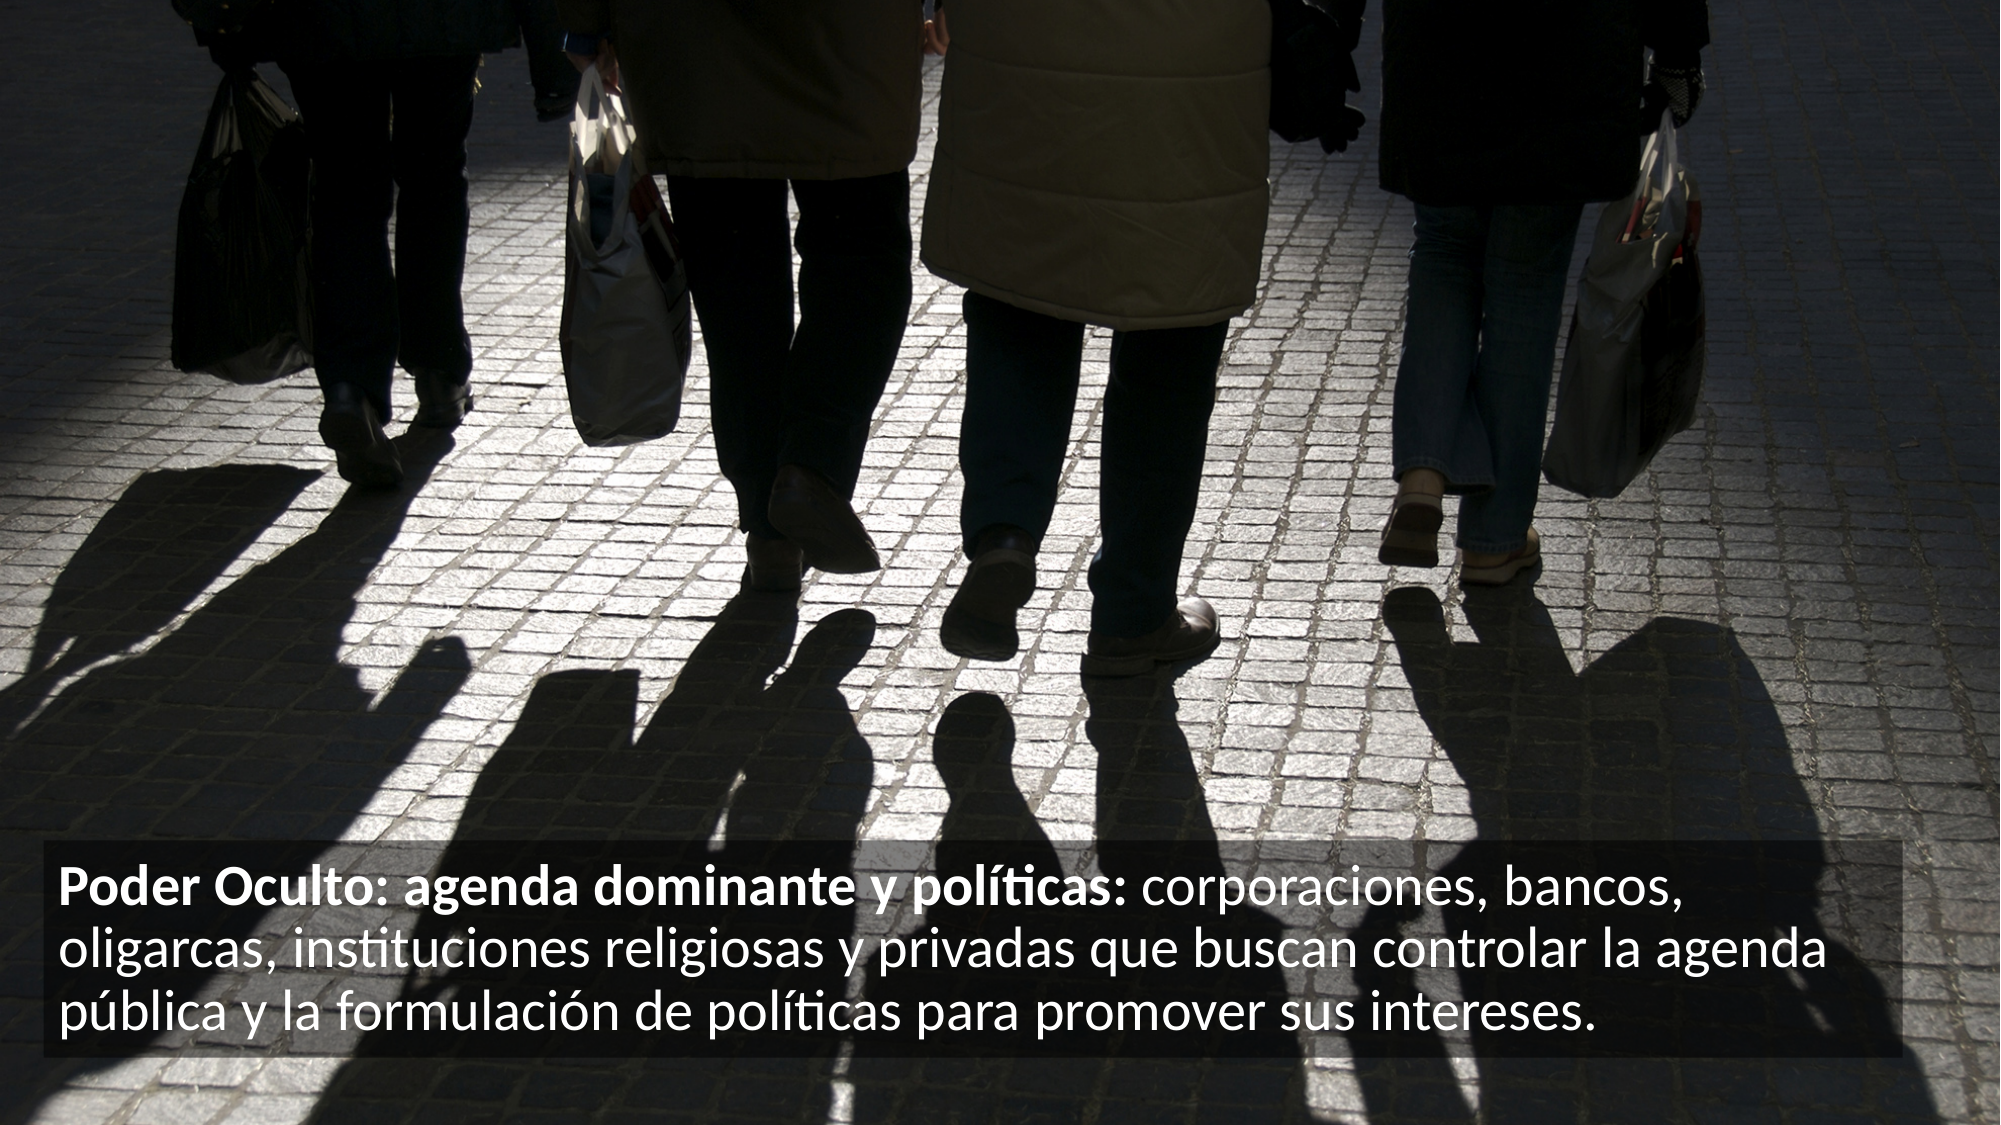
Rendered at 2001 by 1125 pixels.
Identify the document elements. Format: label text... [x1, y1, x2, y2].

picture [0, 0, 2000, 1125]
title Poder Oculto: agenda dominante y políticas: corporaciones, bancos, oligarcas, instituciones religiosas y privadas que buscan controlar la agenda pública y la formulación de políticas para promover sus intereses. [43, 840, 1903, 1058]
